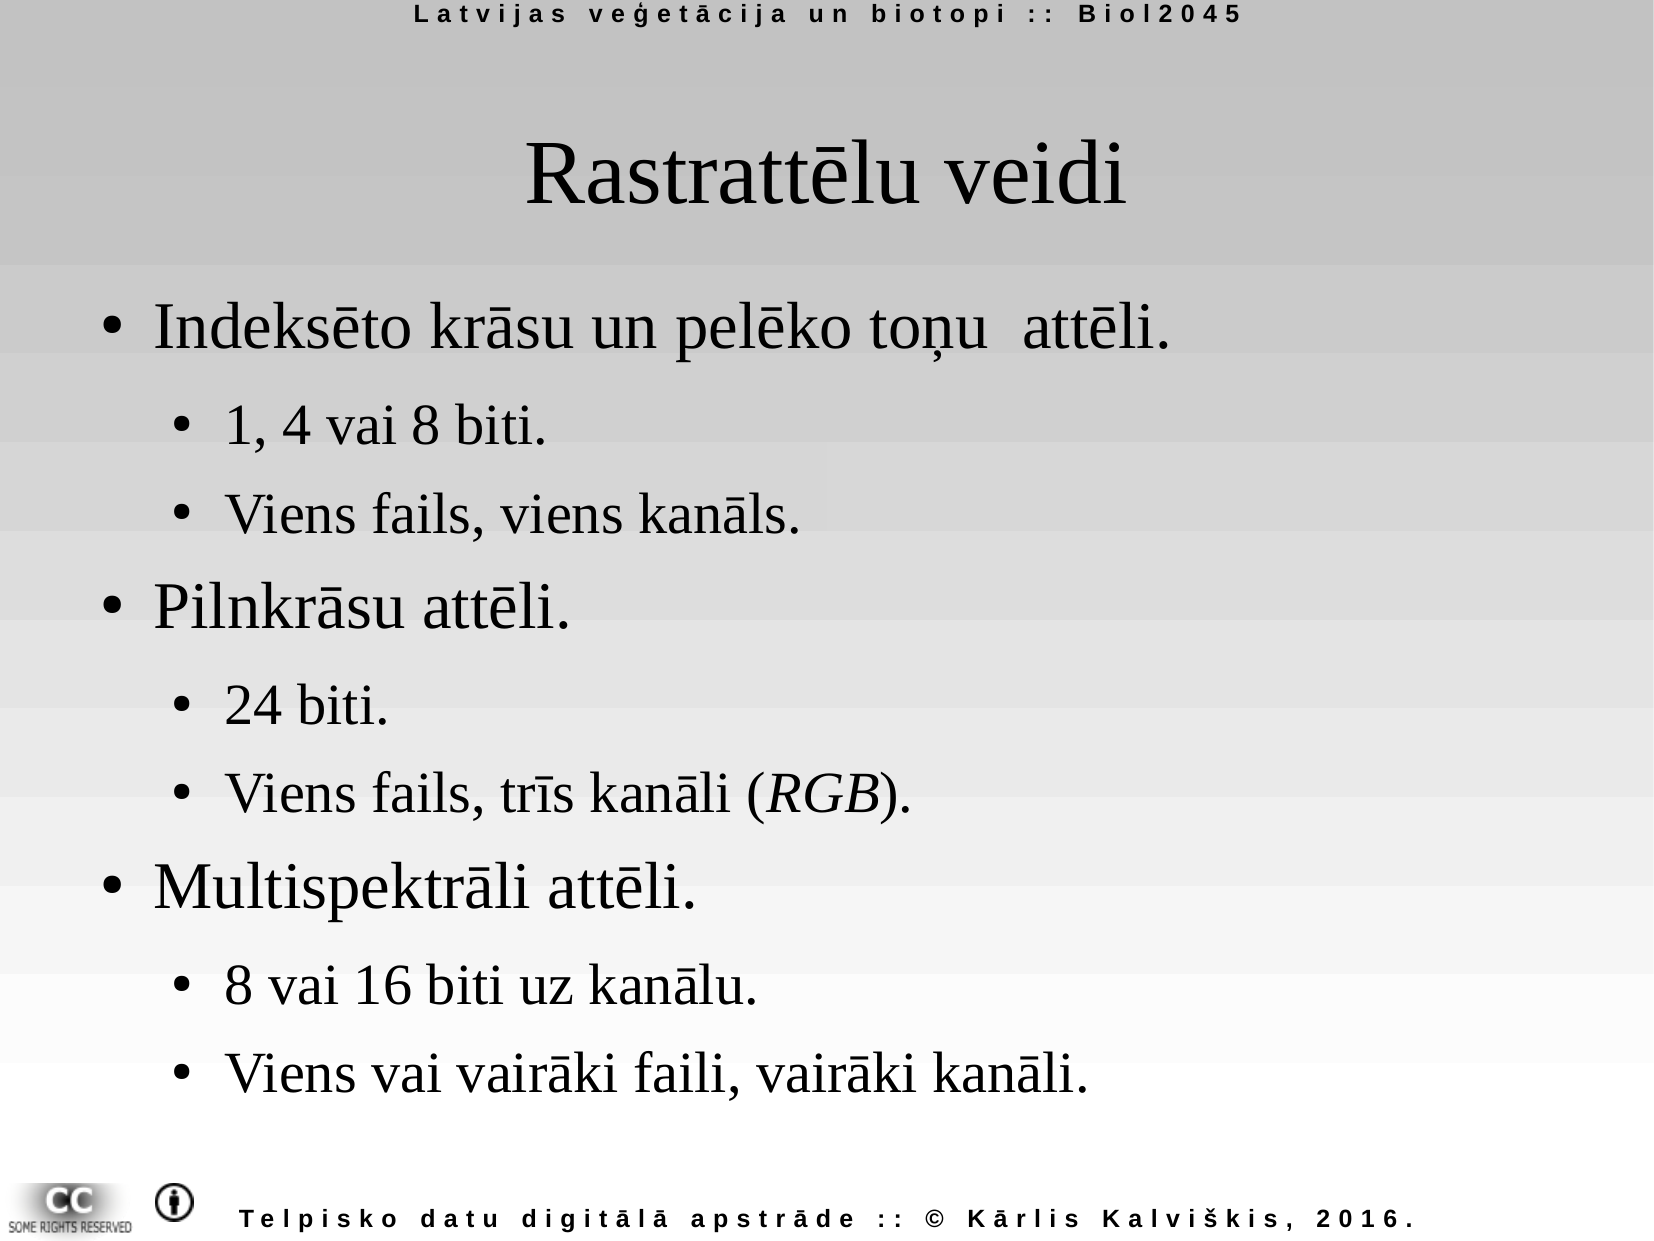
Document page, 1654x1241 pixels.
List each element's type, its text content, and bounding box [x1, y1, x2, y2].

picture [0, 0, 1654, 1241]
list Indeksēto krāsu un pelēko toņu attēli. 1, 4 vai 8 biti. Viens fails, viens kanāls. Pilnkrāsu attēli. 24 biti. Viens fails, trīs kanāli (RGB). Multispektrāli attēli. 8 vai 16 biti uz kanālu. Viens vai vairāki faili, vairāki kanāli. [82, 289, 1571, 1113]
title Rastrattēlu veidi [29, 49, 1625, 296]
